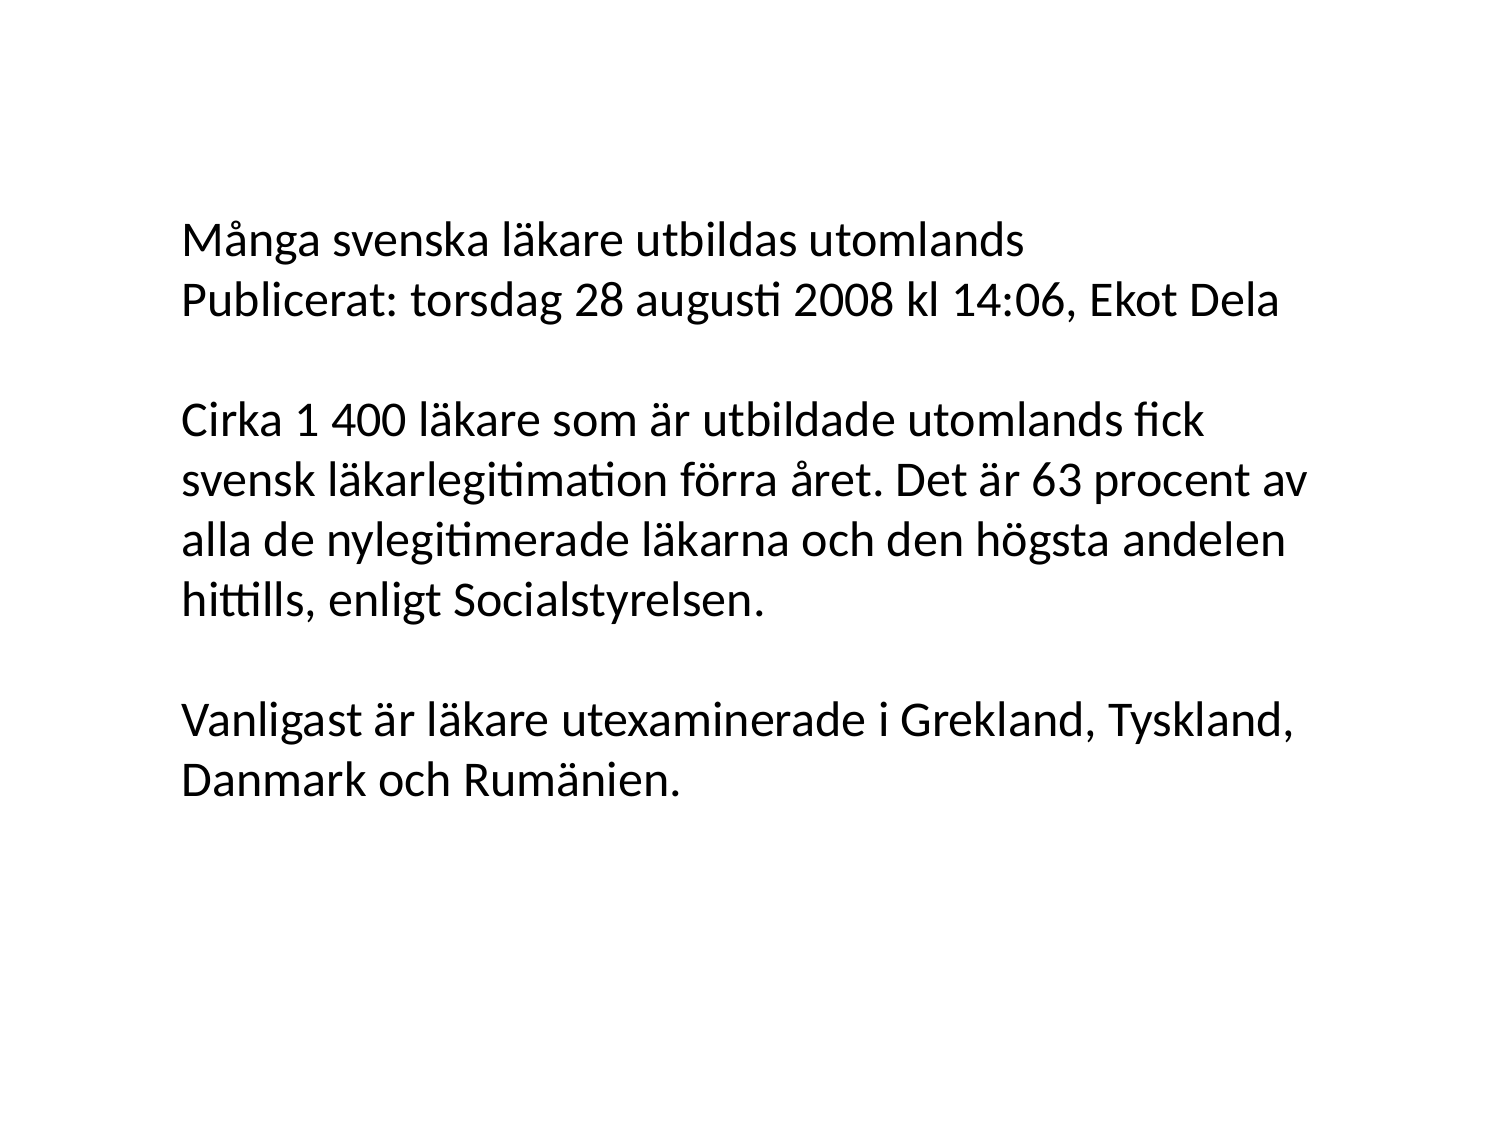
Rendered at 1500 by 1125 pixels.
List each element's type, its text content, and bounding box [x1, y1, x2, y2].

text_box Många svenska läkare utbildas utomlands Publicerat: torsdag 28 augusti 2008 kl 14:06, Ekot Dela Cirka 1 400 läkare som är utbildade utomlands fick svensk läkarlegitimation förra året. Det är 63 procent av alla de nylegitimerade läkarna och den högsta andelen hittills, enligt Socialstyrelsen. Vanligast är läkare utexaminerade i Grekland, Tyskland, Danmark och Rumänien. [167, 154, 1334, 814]
